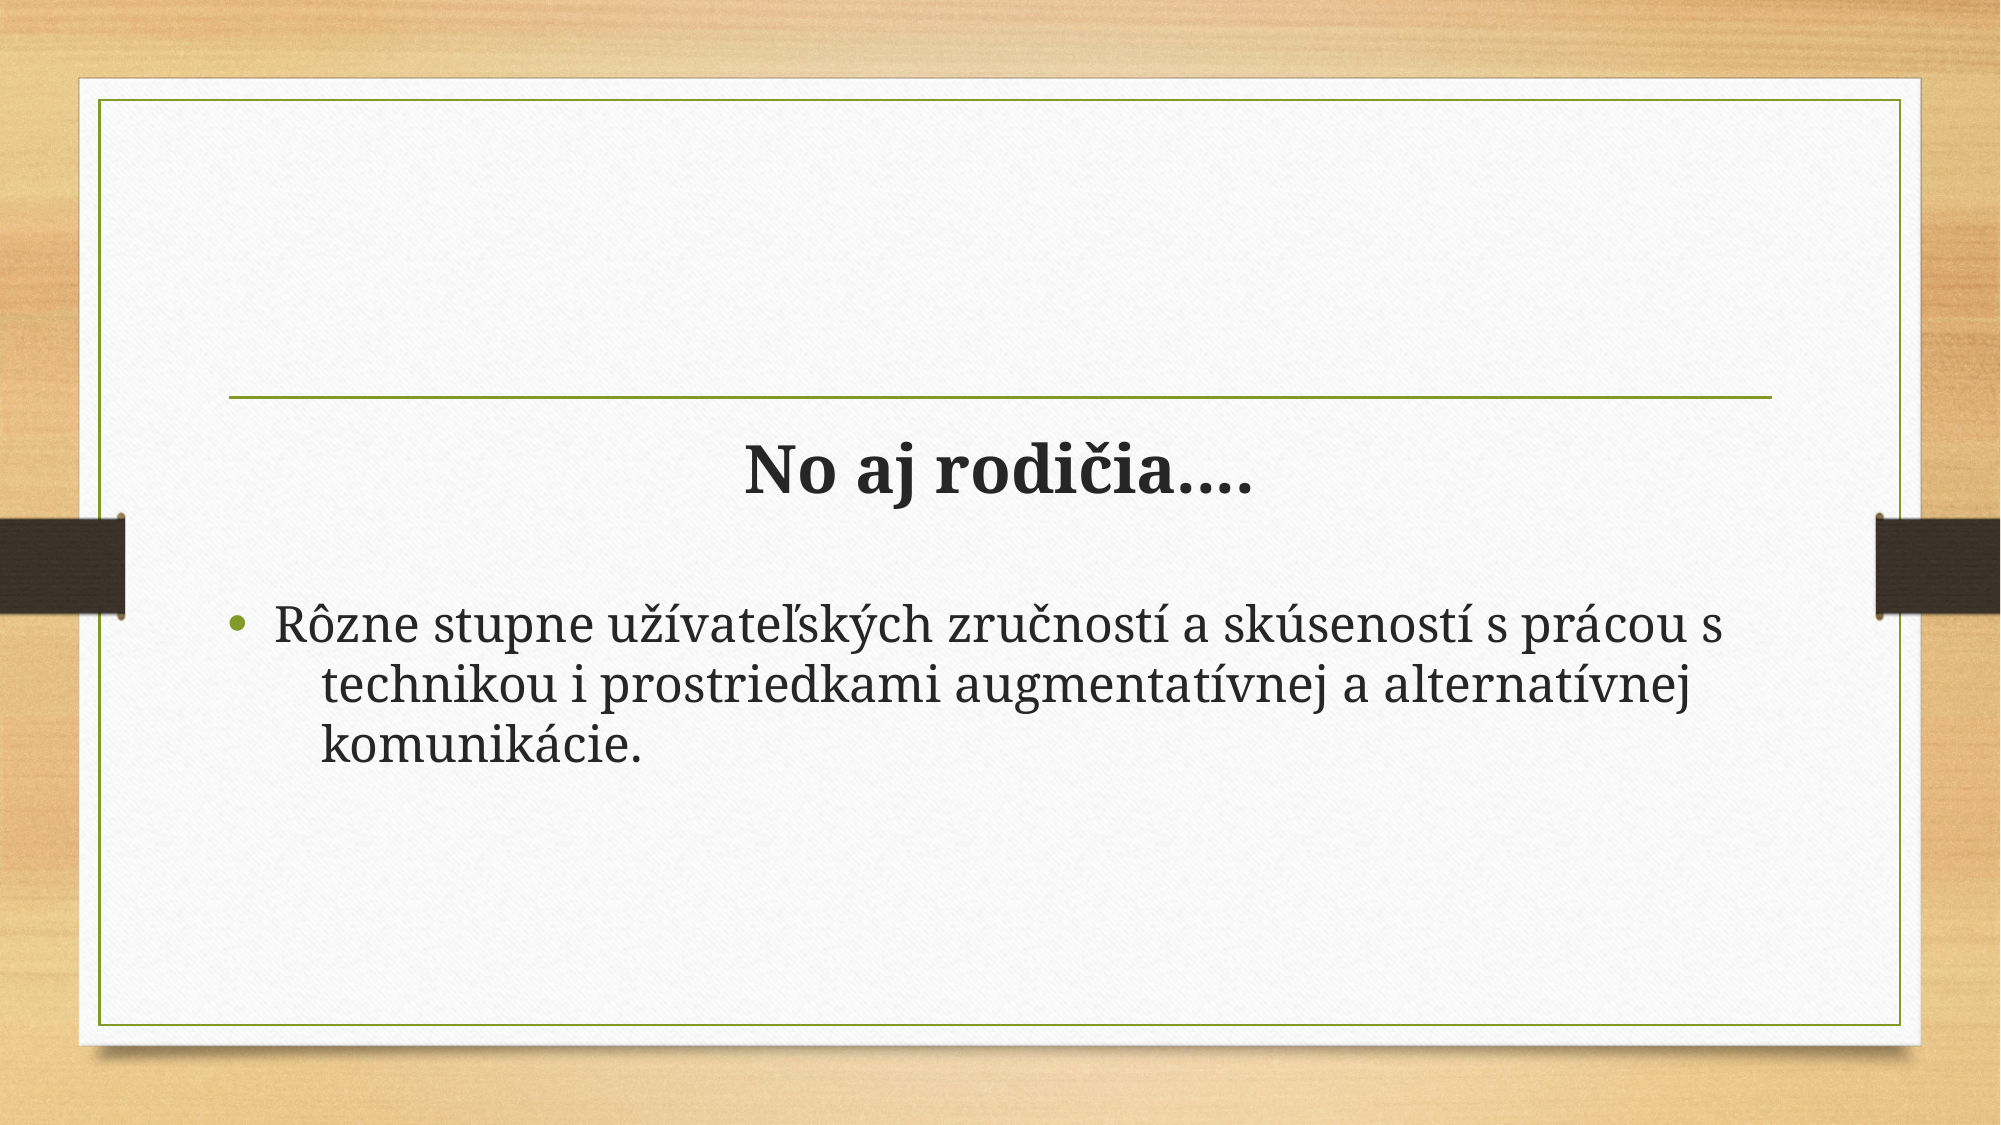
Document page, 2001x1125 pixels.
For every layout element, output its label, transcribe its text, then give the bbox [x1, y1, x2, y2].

list No aj rodičia.... Rôzne stupne užívateľských zručností a skúseností s prácou s technikou i prostriedkami augmentatívnej a alternatívnej komunikácie. [212, 419, 1788, 964]
